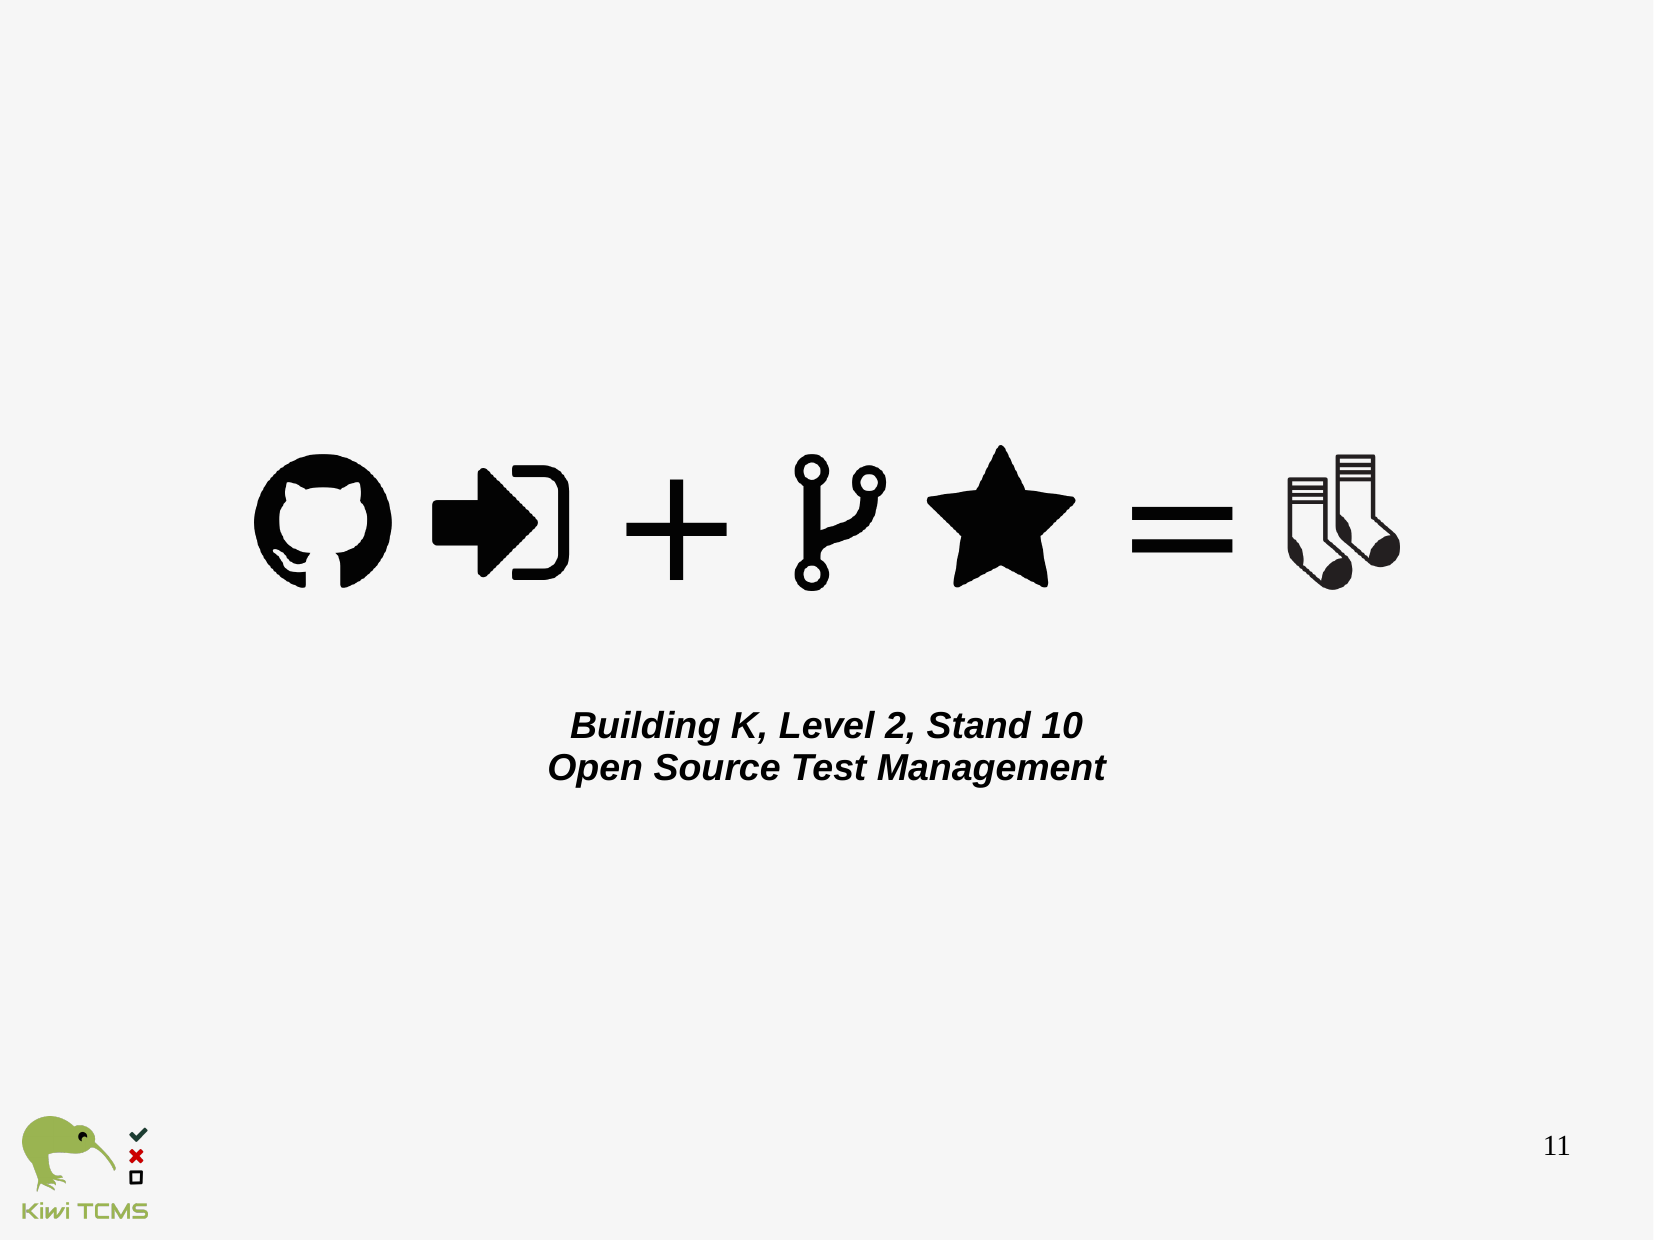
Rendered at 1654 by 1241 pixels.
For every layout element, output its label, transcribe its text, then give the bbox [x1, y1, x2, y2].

picture [254, 445, 1400, 591]
text_box Building K, Level 2, Stand 10 Open Source Test Management [277, 697, 1376, 796]
picture [22, 1116, 148, 1219]
